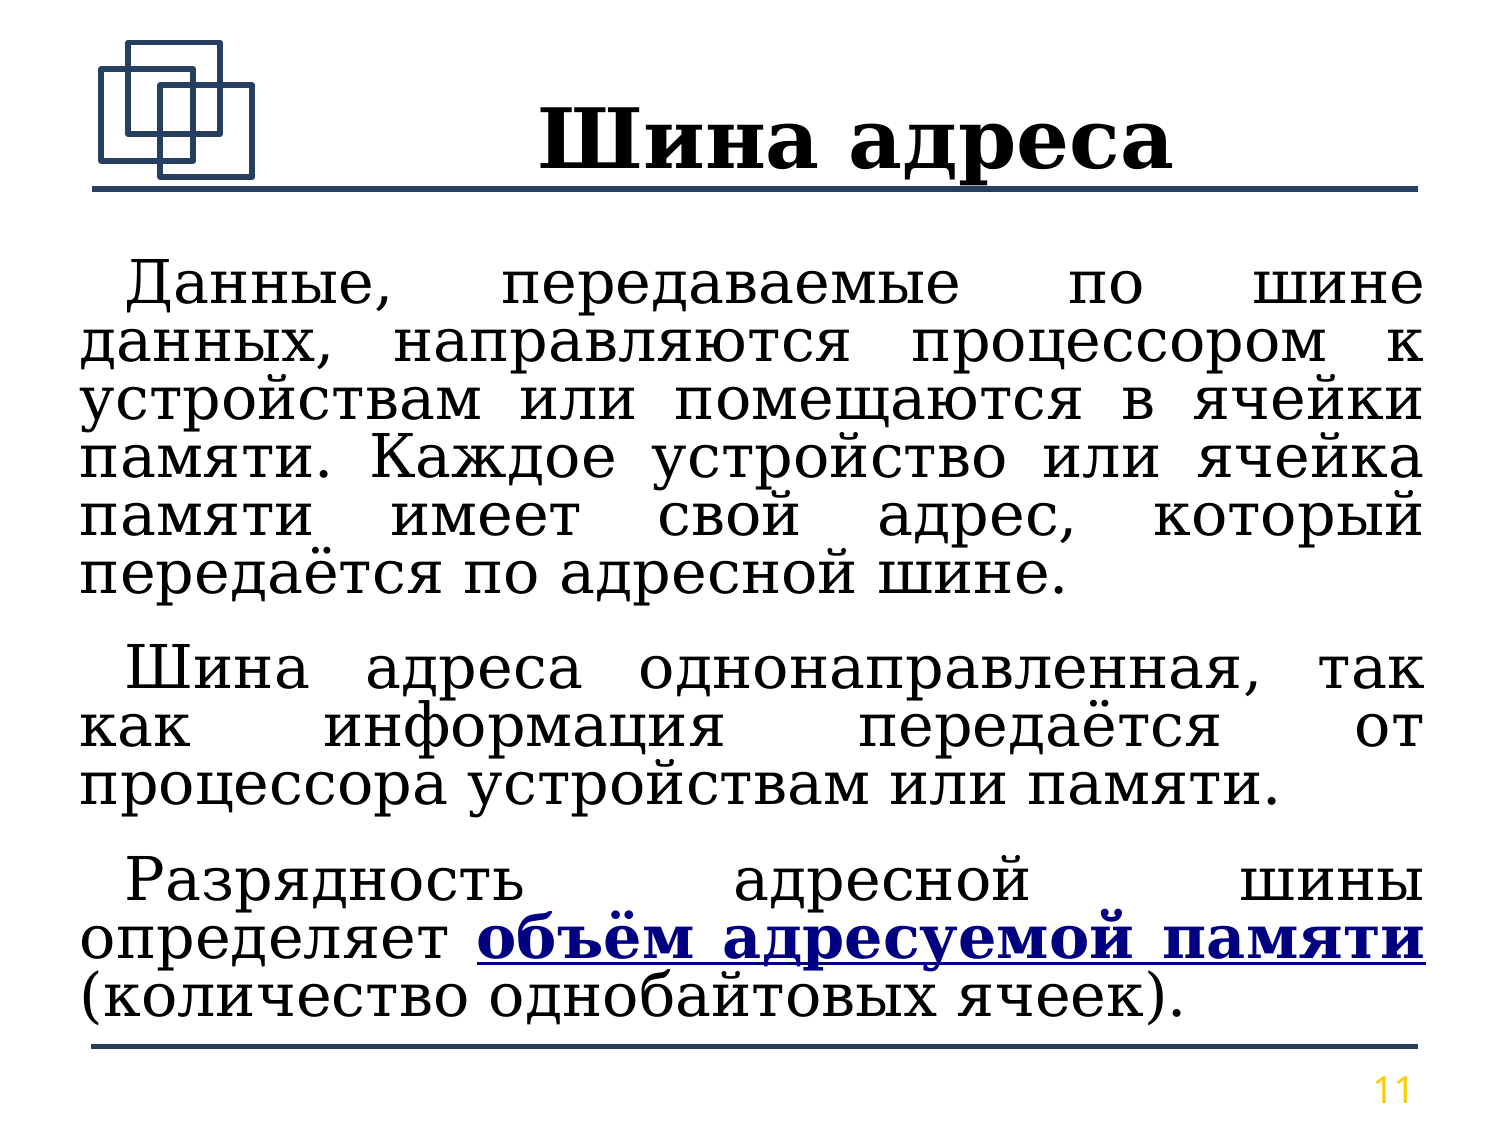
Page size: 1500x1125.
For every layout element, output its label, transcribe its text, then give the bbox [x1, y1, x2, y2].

text_box Данные, передаваемые по шине данных, направляются процессором к устройствам или помещаются в ячейки памяти. Каждое устройство или ячейка памяти имеет свой адрес, который передаётся по адресной шине. Шина адреса однонаправленная, так как информация передаётся от процессора устройствам или памяти. Разрядность адресной шины определяет объём адресуемой памяти (количество однобайтовых ячеек). [64, 249, 1442, 1108]
text_box Шина адреса [265, 49, 1447, 221]
